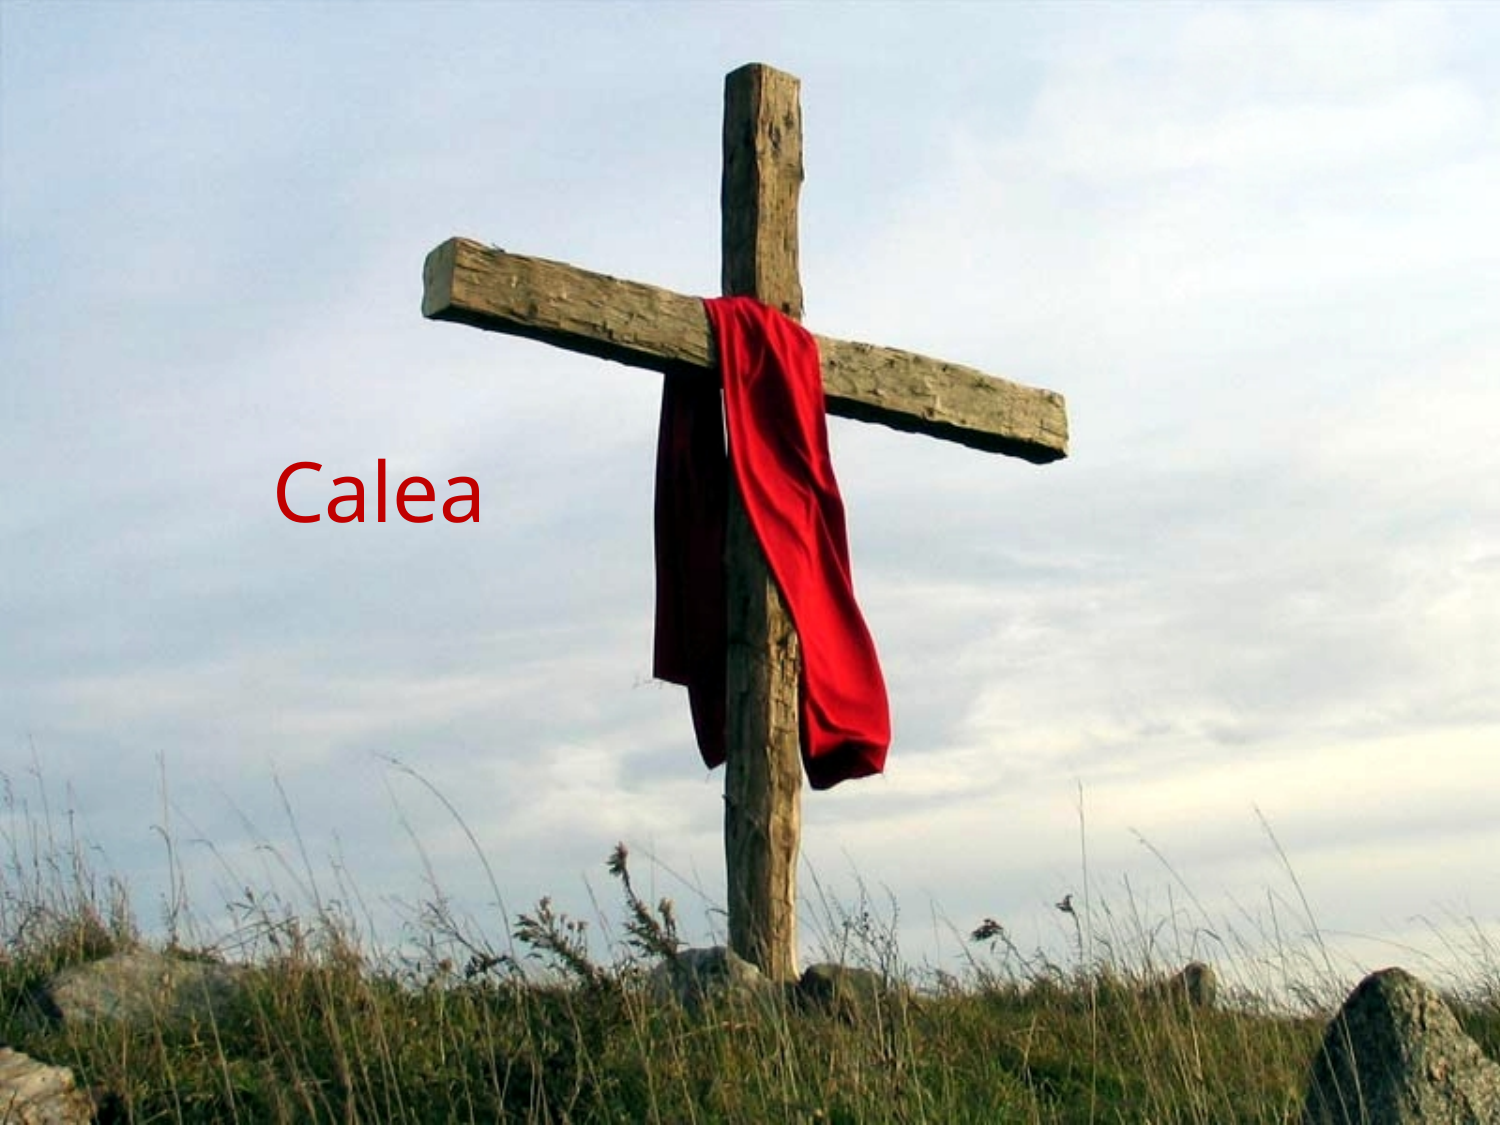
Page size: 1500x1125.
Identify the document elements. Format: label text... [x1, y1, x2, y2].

picture [0, 0, 1500, 1125]
title Calea [12, 430, 725, 547]
